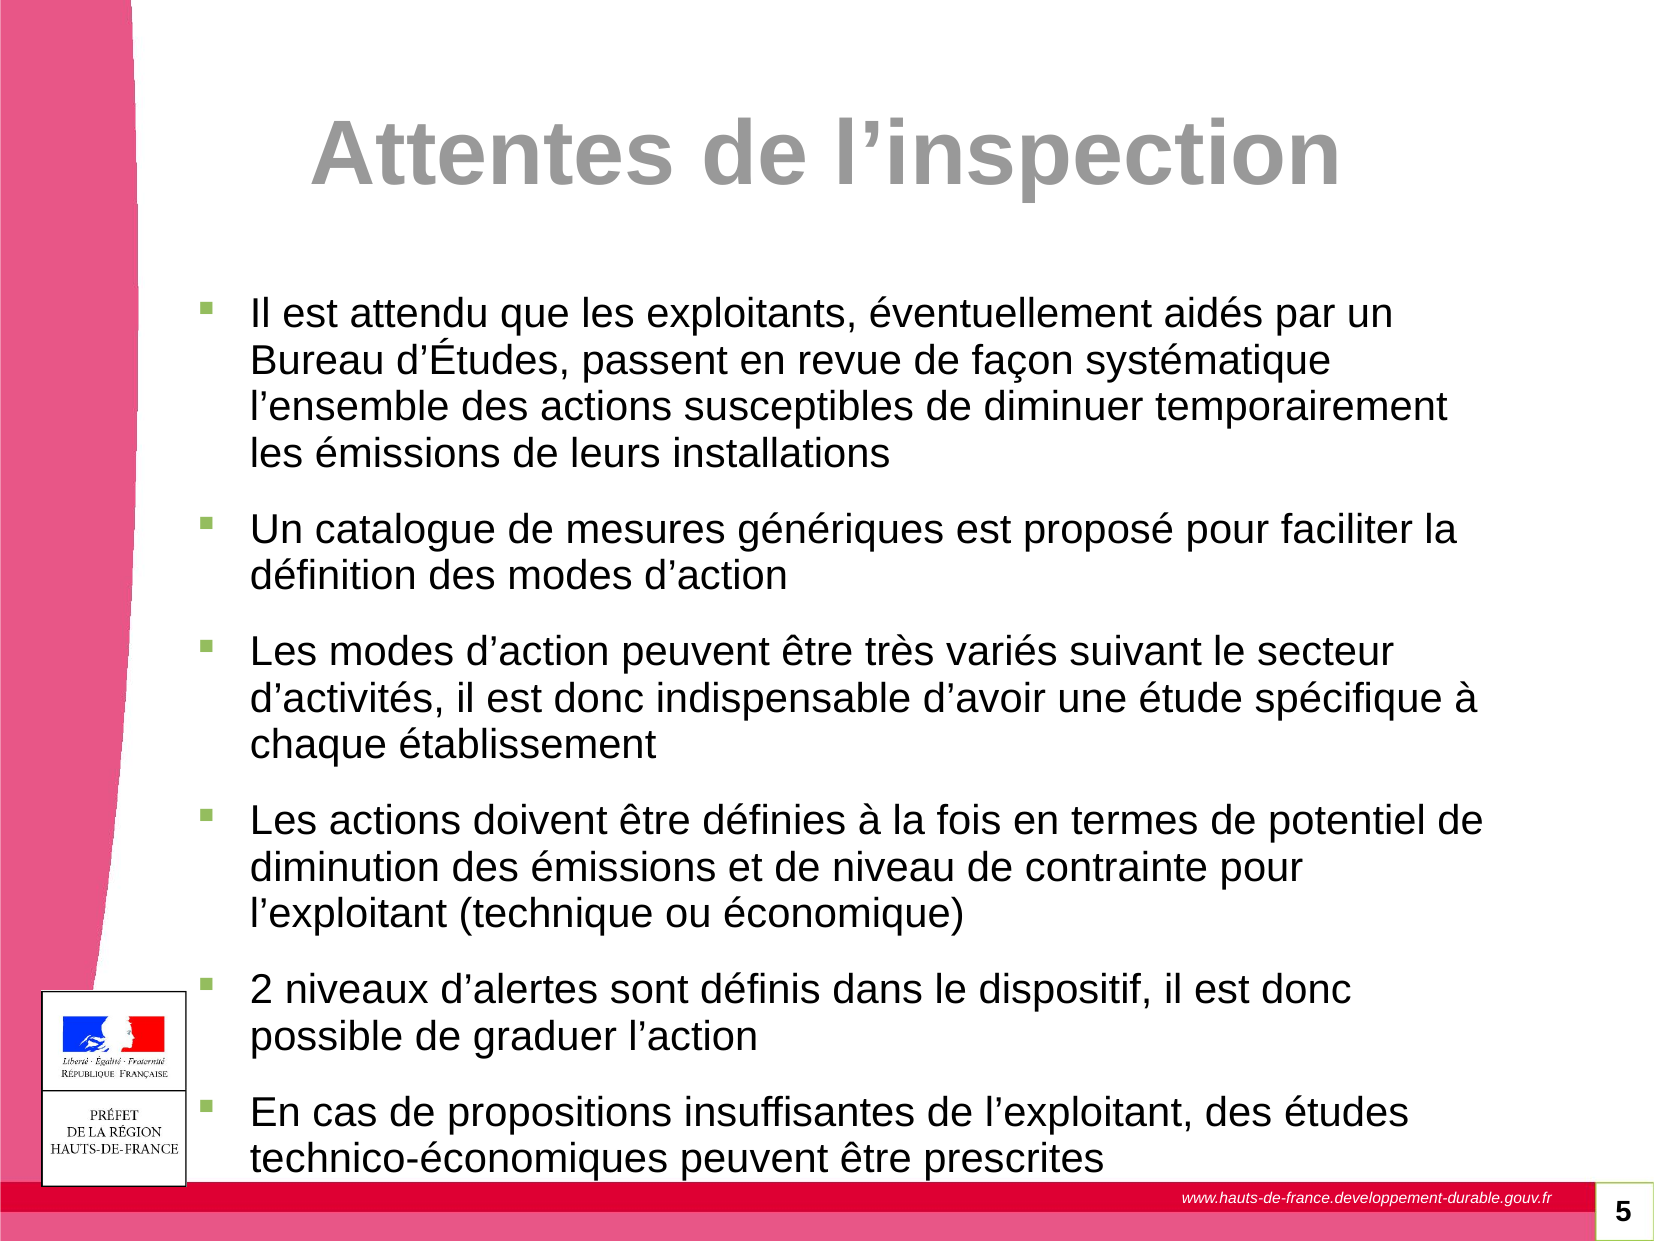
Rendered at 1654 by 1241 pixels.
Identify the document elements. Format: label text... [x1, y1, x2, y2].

title Attentes de l’inspection [82, 49, 1571, 257]
picture [0, 0, 1654, 1241]
list Il est attendu que les exploitants, éventuellement aidés par un Bureau d’Études, passent en revue de façon systématique l’ensemble des actions susceptibles de diminuer temporairement les émissions de leurs installations Un catalogue de mesures génériques est proposé pour faciliter la définition des modes d’action Les modes d’action peuvent être très variés suivant le secteur d’activités, il est donc indispensable d’avoir une étude spécifique à chaque établissement Les actions doivent être définies à la fois en termes de potentiel de diminution des émissions et de niveau de contrainte pour l’exploitant (technique ou économique) 2 niveaux d’alertes sont définis dans le dispositif, il est donc possible de graduer l’action En cas de propositions insuffisantes de l’exploitant, des études technico-économiques peuvent être prescrites [179, 290, 1509, 1182]
